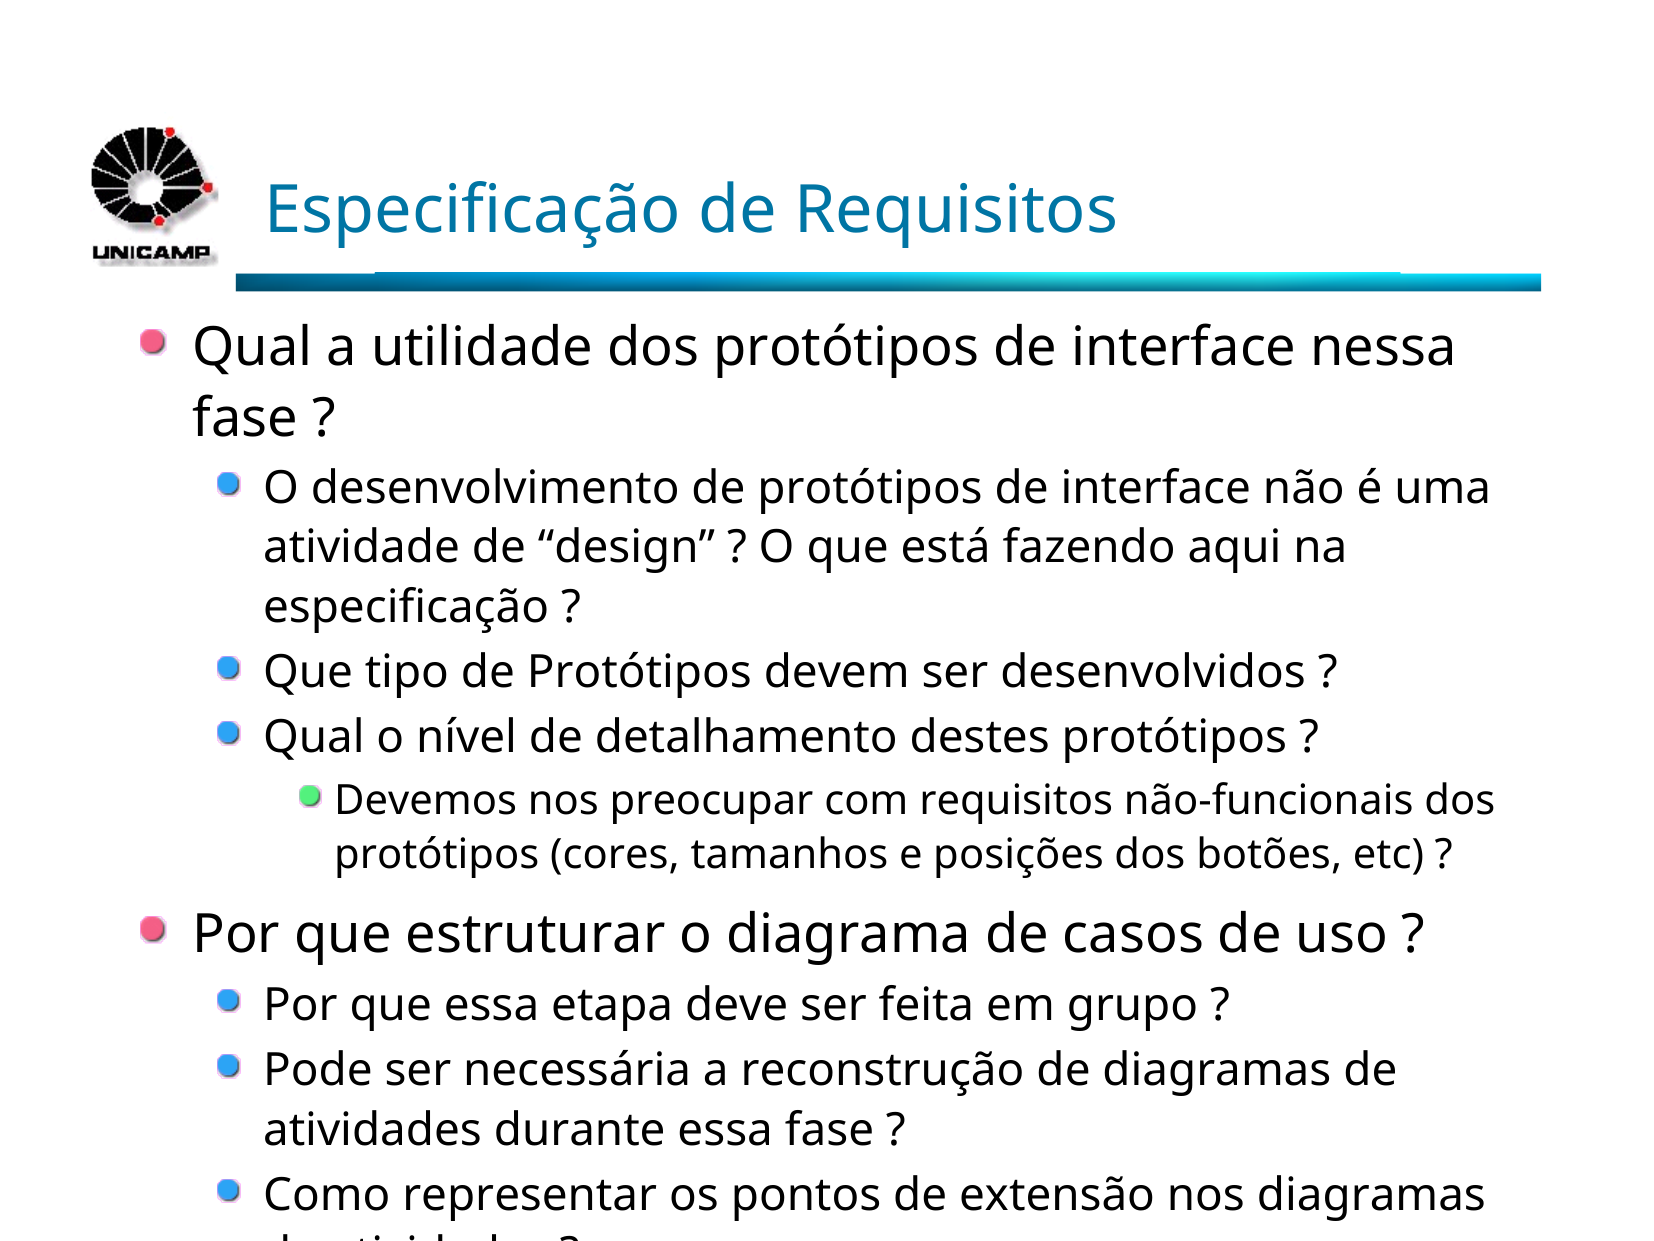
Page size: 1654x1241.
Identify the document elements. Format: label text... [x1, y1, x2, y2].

title Especificação de Requisitos [264, 42, 1534, 250]
picture [216, 1180, 242, 1204]
picture [125, 272, 1654, 295]
list Qual a utilidade dos protótipos de interface nessa fase ? O desenvolvimento de protótipos de interface não é uma atividade de “design” ? O que está fazendo aqui na especificação ? Que tipo de Protótipos devem ser desenvolvidos ? Qual o nível de detalhamento destes protótipos ? Devemos nos preocupar com requisitos não-funcionais dos protótipos (cores, tamanhos e posições dos botões, etc) ? Por que estruturar o diagrama de casos de uso ? Por que essa etapa deve ser feita em grupo ? Pode ser necessária a reconstrução de diagramas de atividades durante essa fase ? Como representar os pontos de extensão nos diagramas de atividades ? [121, 309, 1534, 1180]
